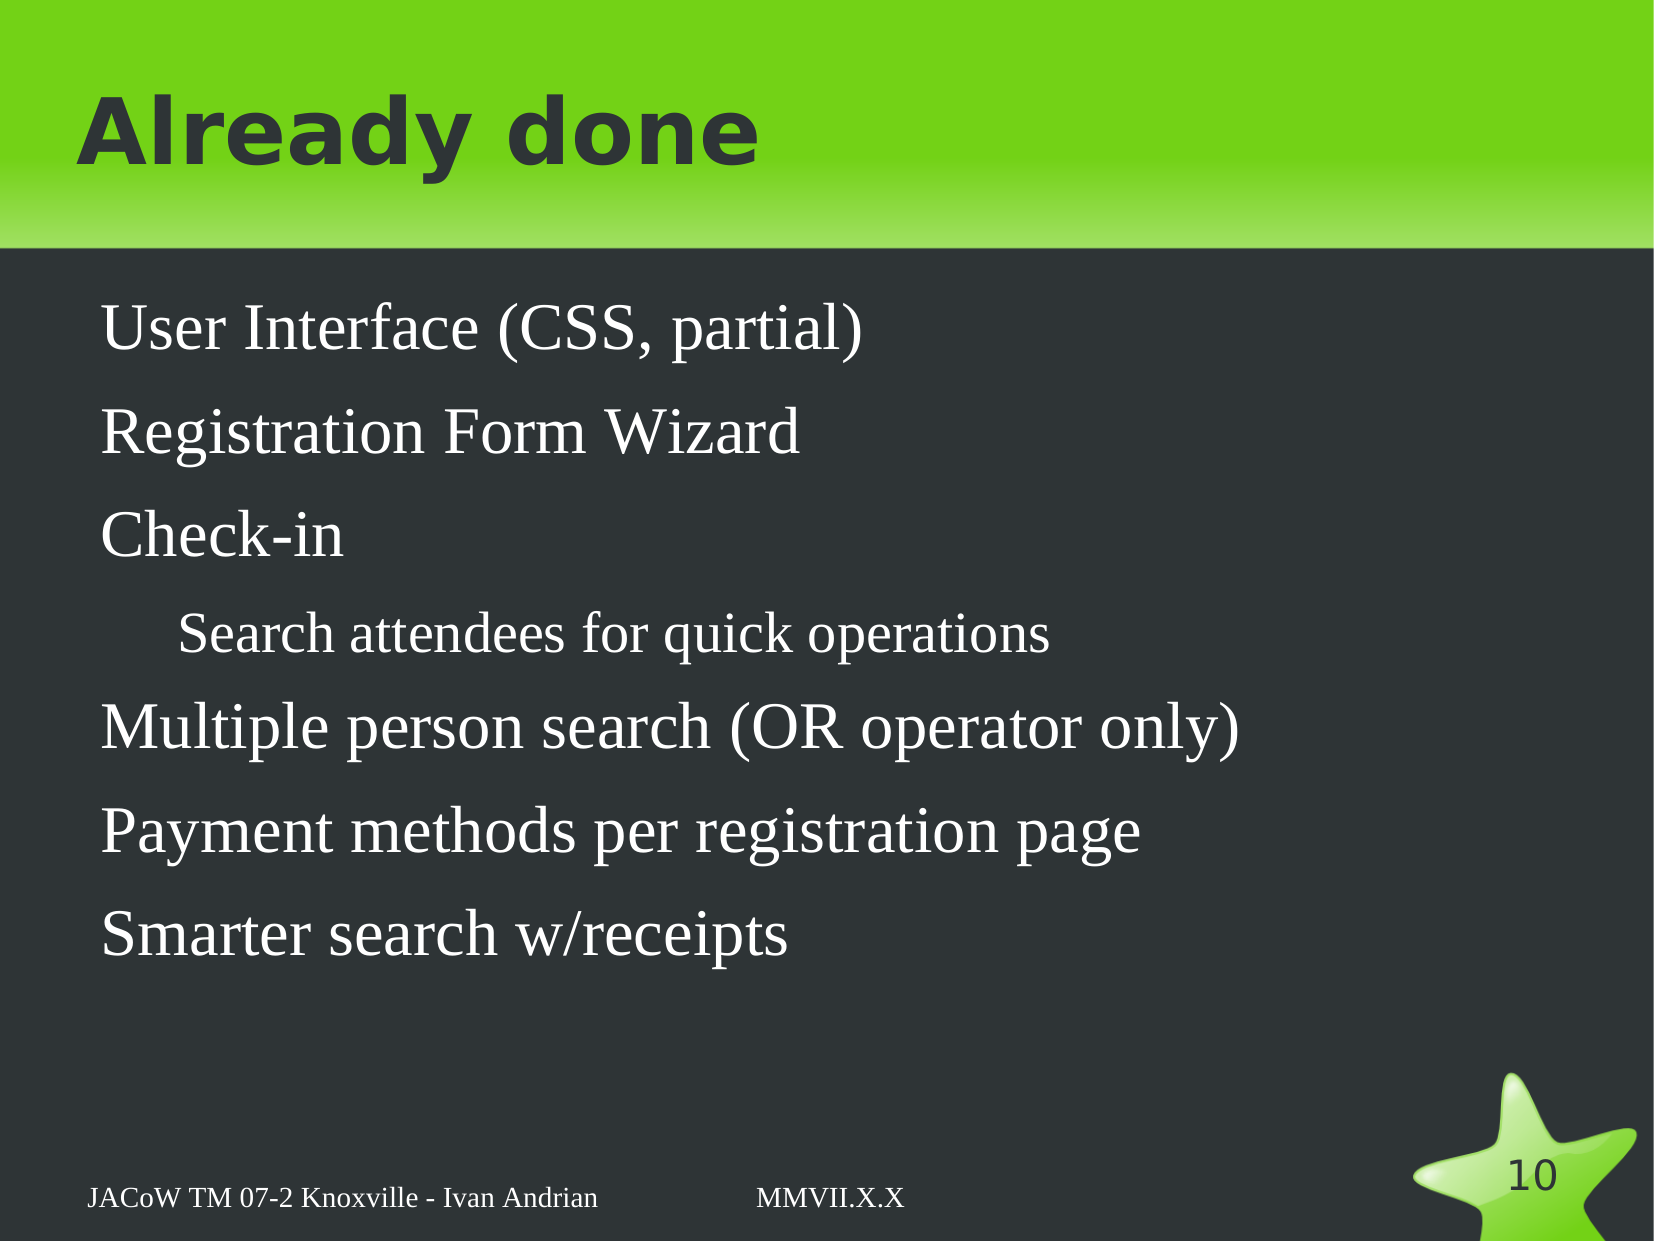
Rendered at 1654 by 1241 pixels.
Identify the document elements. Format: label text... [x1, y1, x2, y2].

title Already done [76, 29, 1565, 237]
list User Interface (CSS, partial) Registration Form Wizard Check-in Search attendees for quick operations Multiple person search (OR operator only) Payment methods per registration page Smarter search w/receipts [82, 290, 1571, 1098]
picture [0, 0, 1654, 1241]
